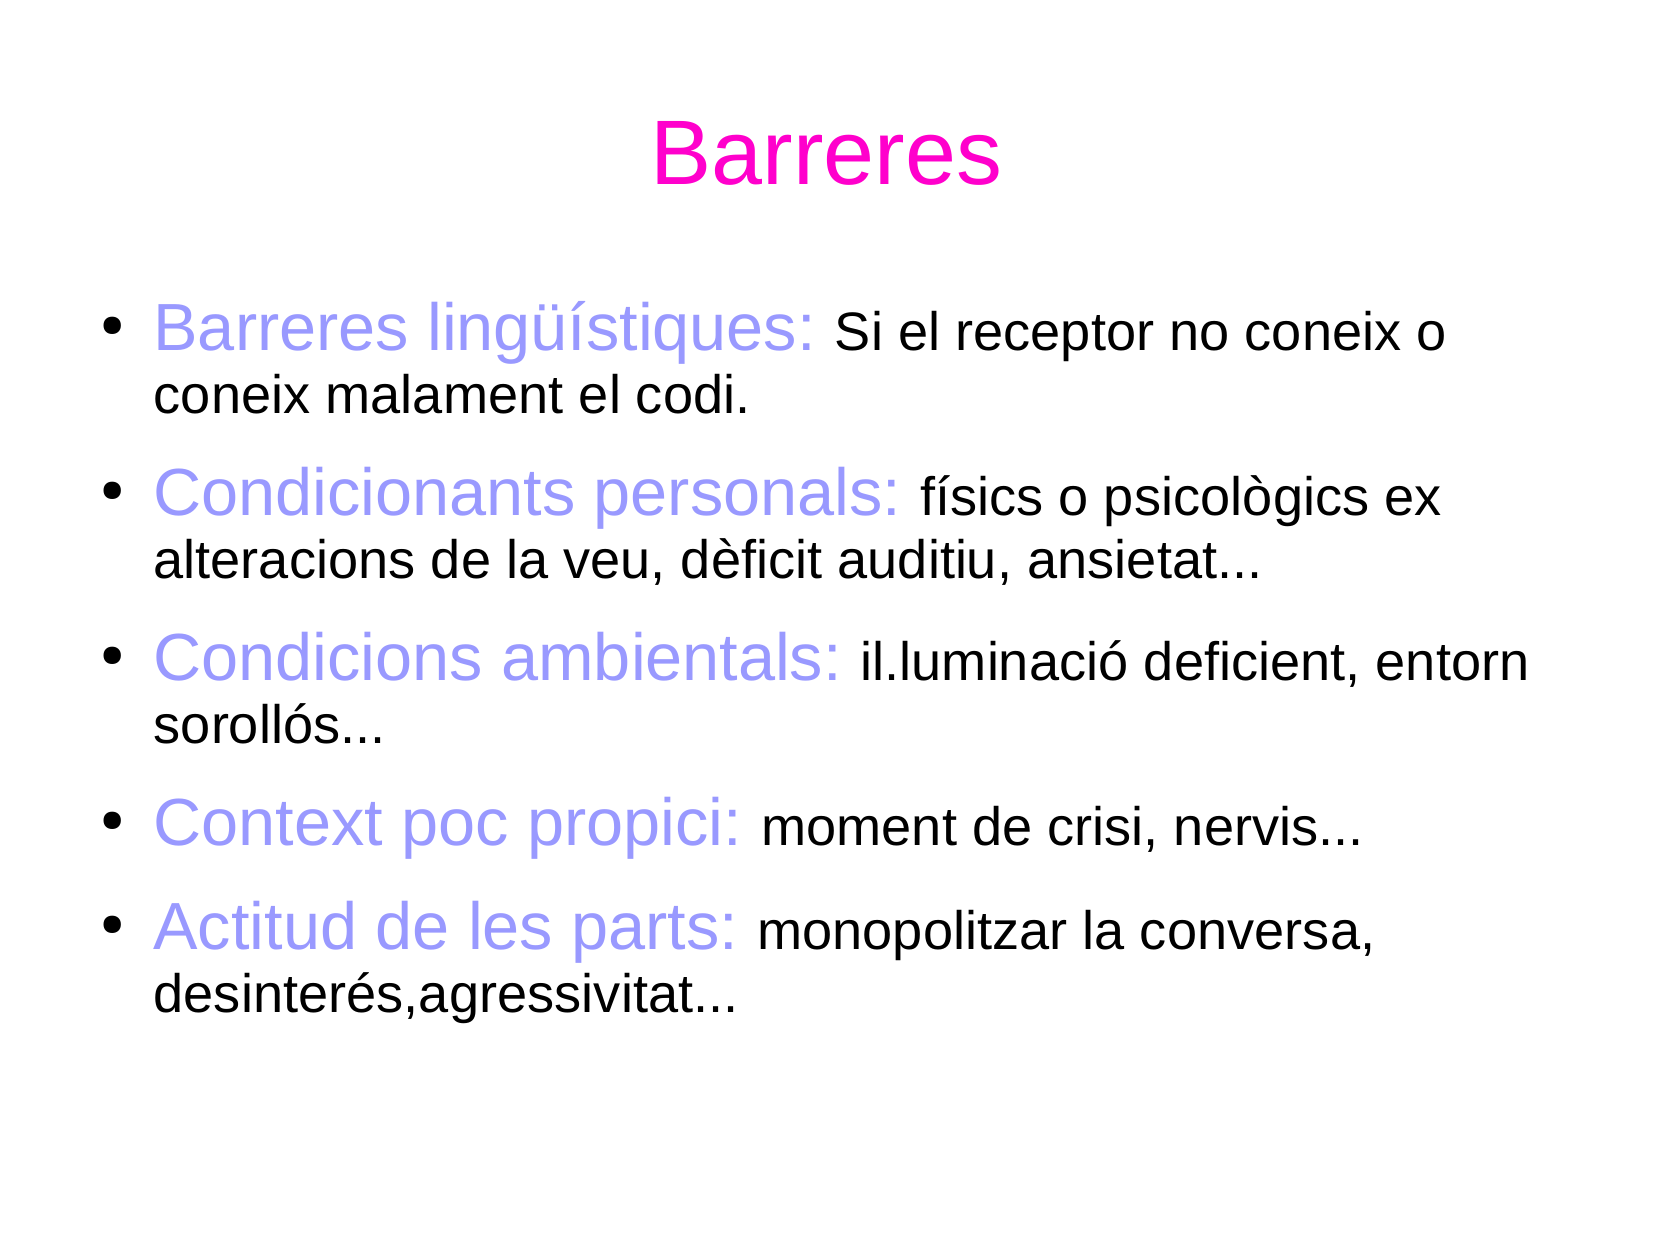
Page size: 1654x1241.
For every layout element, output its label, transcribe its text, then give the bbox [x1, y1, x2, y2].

list Barreres lingüístiques: Si el receptor no coneix o coneix malament el codi. Condicionants personals: físics o psicològics ex alteracions de la veu, dèficit auditiu, ansietat... Condicions ambientals: il.luminació deficient, entorn sorollós... Context poc propici: moment de crisi, nervis... Actitud de les parts: monopolitzar la conversa, desinterés,agressivitat... [82, 290, 1571, 1025]
title Barreres [82, 49, 1571, 257]
